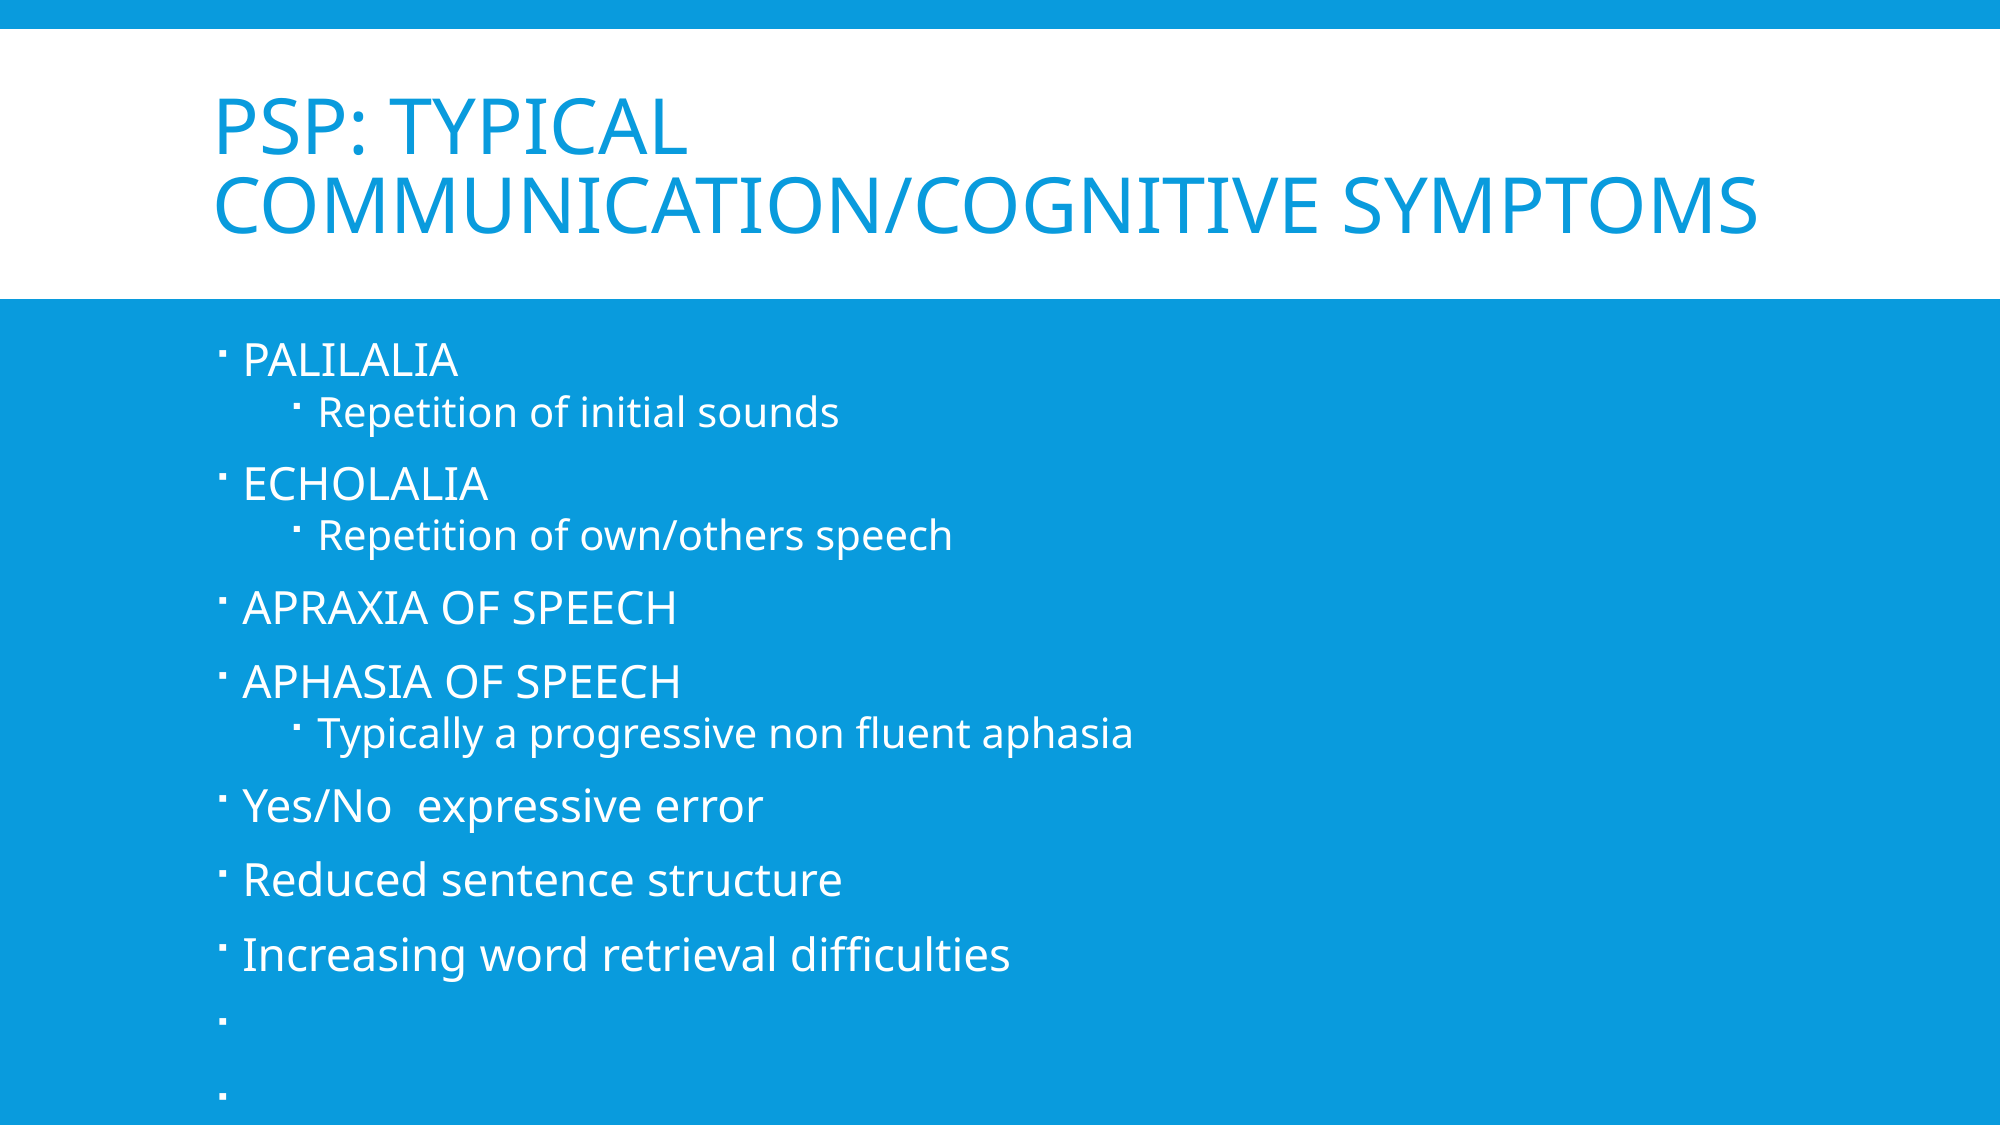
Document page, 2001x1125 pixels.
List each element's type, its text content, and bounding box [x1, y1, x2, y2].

title PSP: Typical communication/cognitive SYMPTOMS [197, 46, 1803, 294]
list PALILALIA Repetition of initial sounds ECHOLALIA Repetition of own/others speech APRAXIA OF SPEECH APHASIA OF SPEECH Typically a progressive non fluent aphasia Yes/No expressive error Reduced sentence structure Increasing word retrieval difficulties [197, 329, 1803, 1021]
